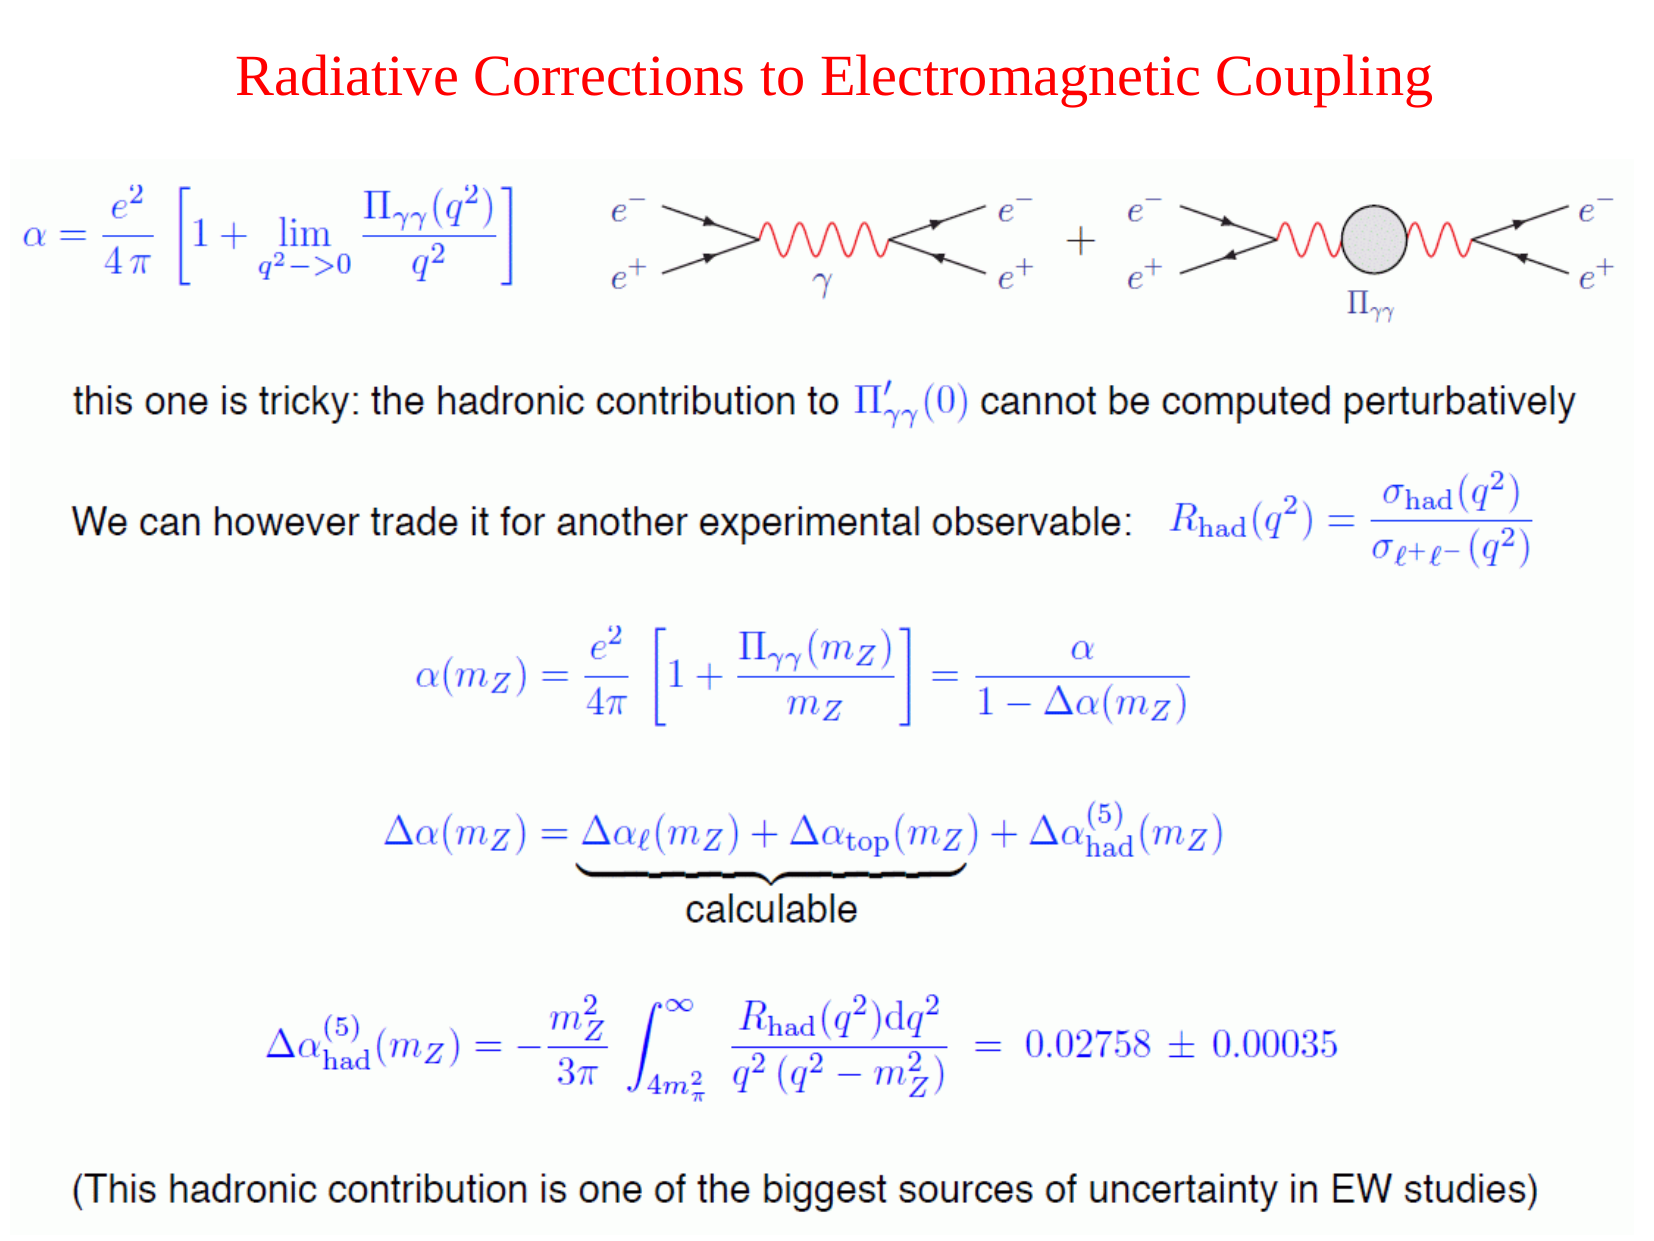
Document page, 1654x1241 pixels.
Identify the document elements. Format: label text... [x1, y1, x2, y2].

picture [10, 159, 1634, 1235]
title Radiative Corrections to Electromagnetic Coupling [128, 4, 1541, 149]
